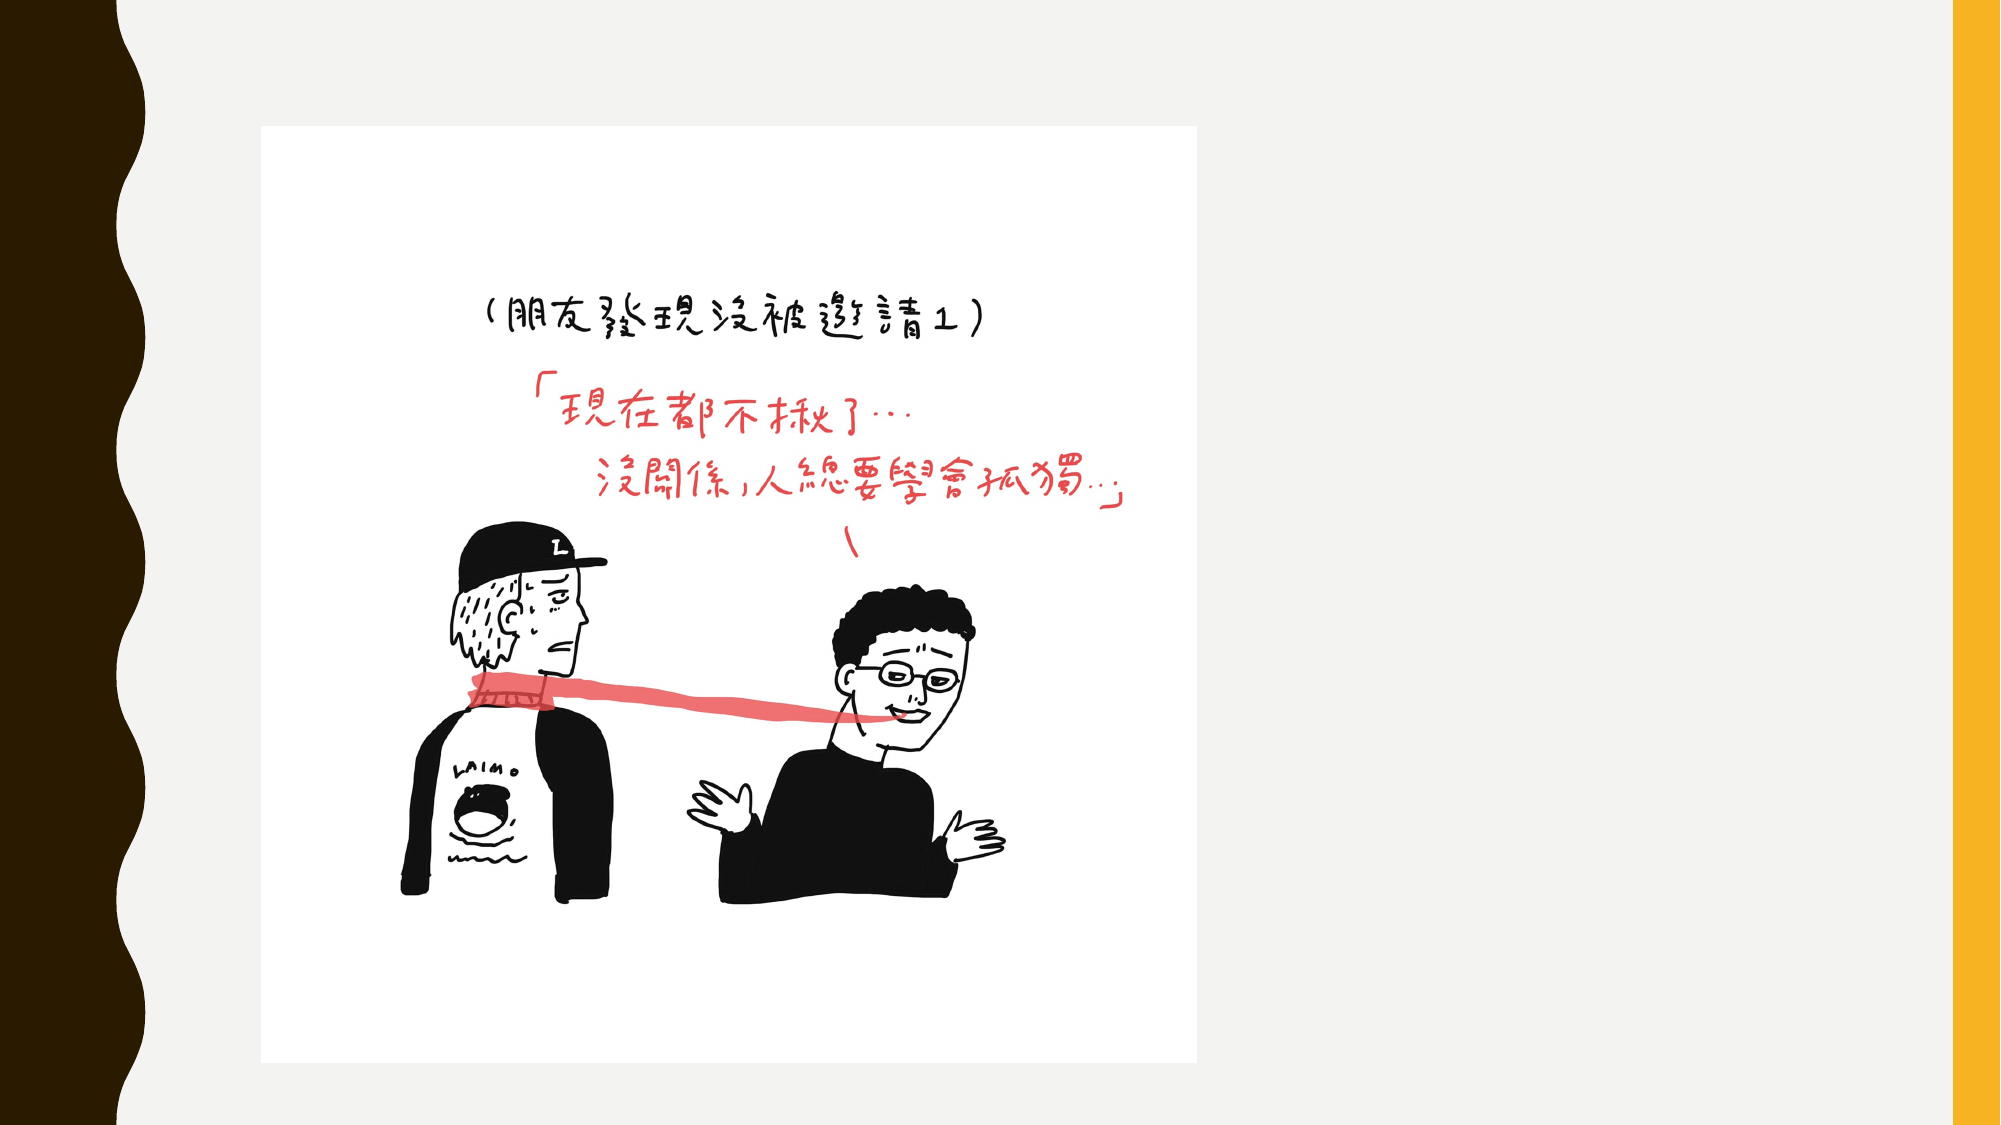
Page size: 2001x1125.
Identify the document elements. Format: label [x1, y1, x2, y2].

picture [261, 126, 1197, 1063]
